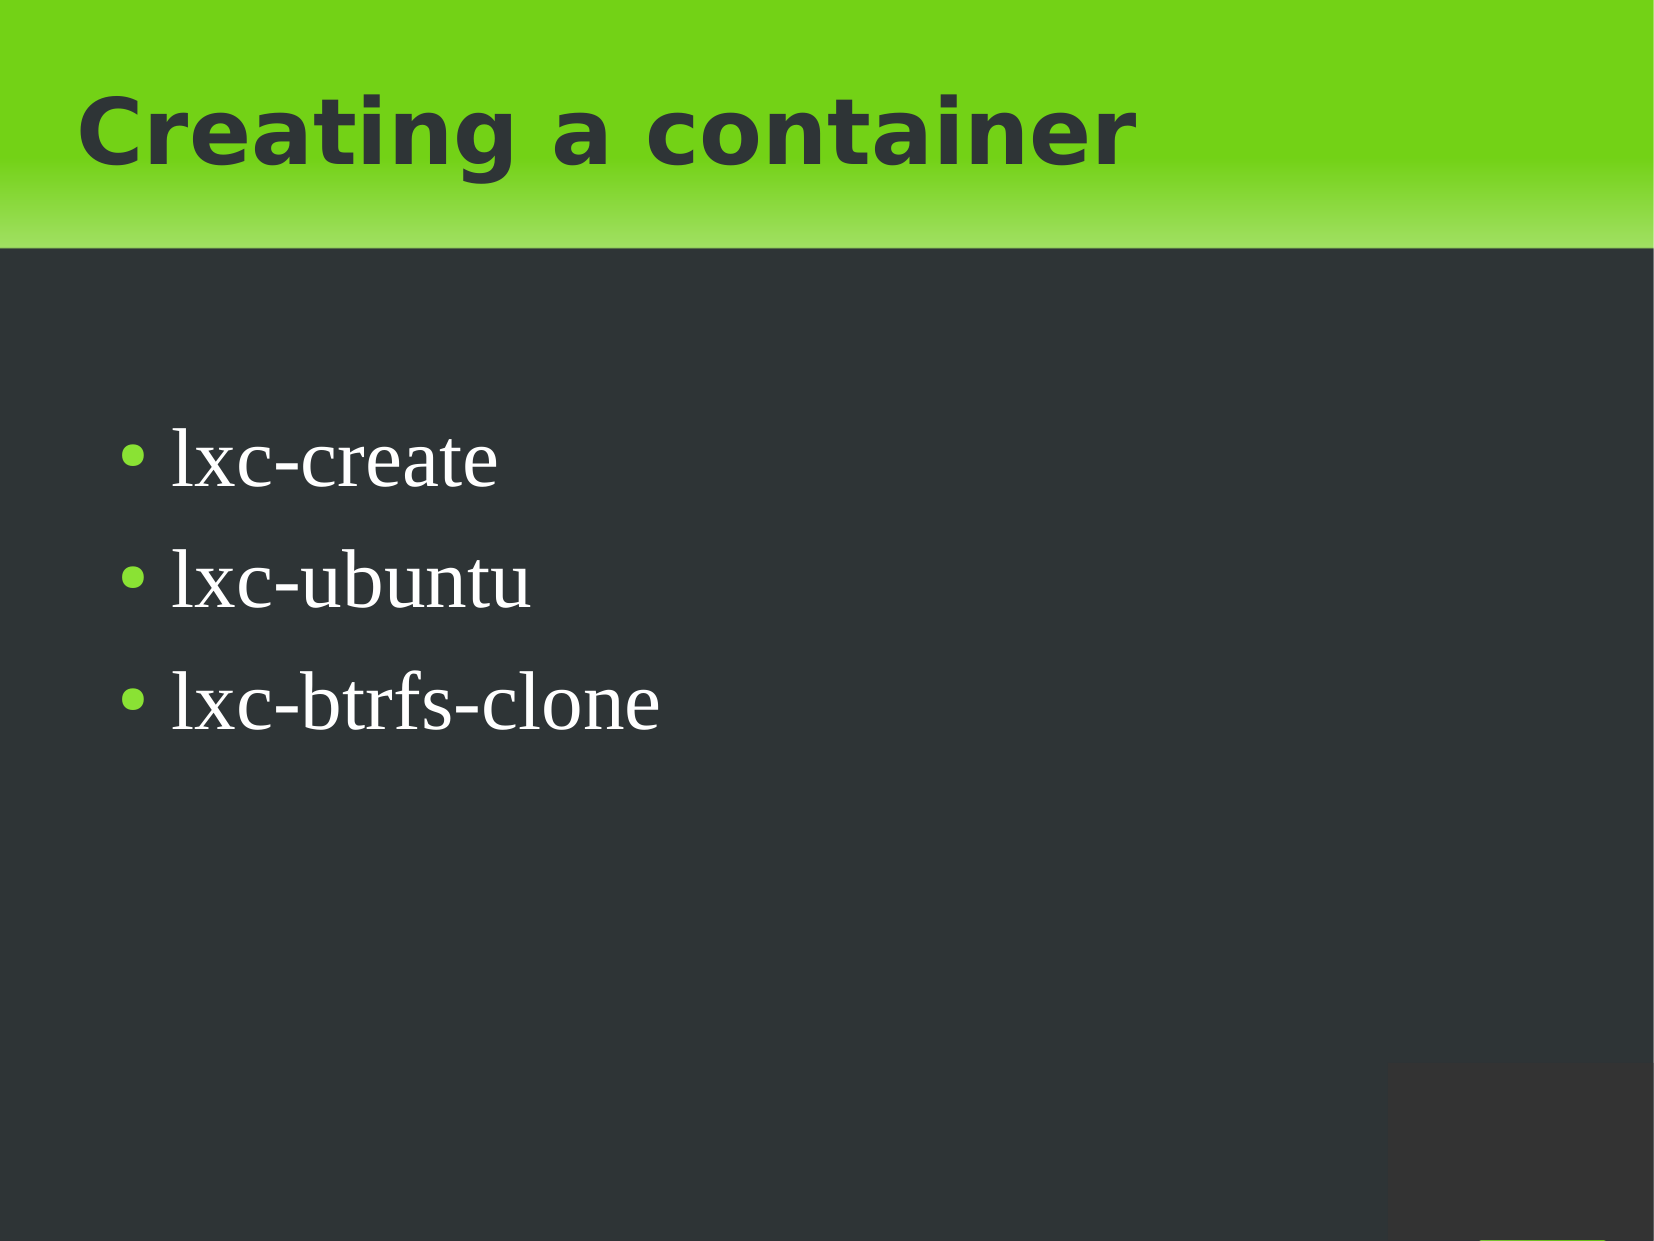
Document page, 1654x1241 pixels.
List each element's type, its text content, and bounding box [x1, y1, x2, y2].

list lxc-create lxc-ubuntu lxc-btrfs-clone [82, 290, 1571, 1109]
picture [0, 0, 1654, 1241]
title Creating a container [76, 29, 1565, 237]
